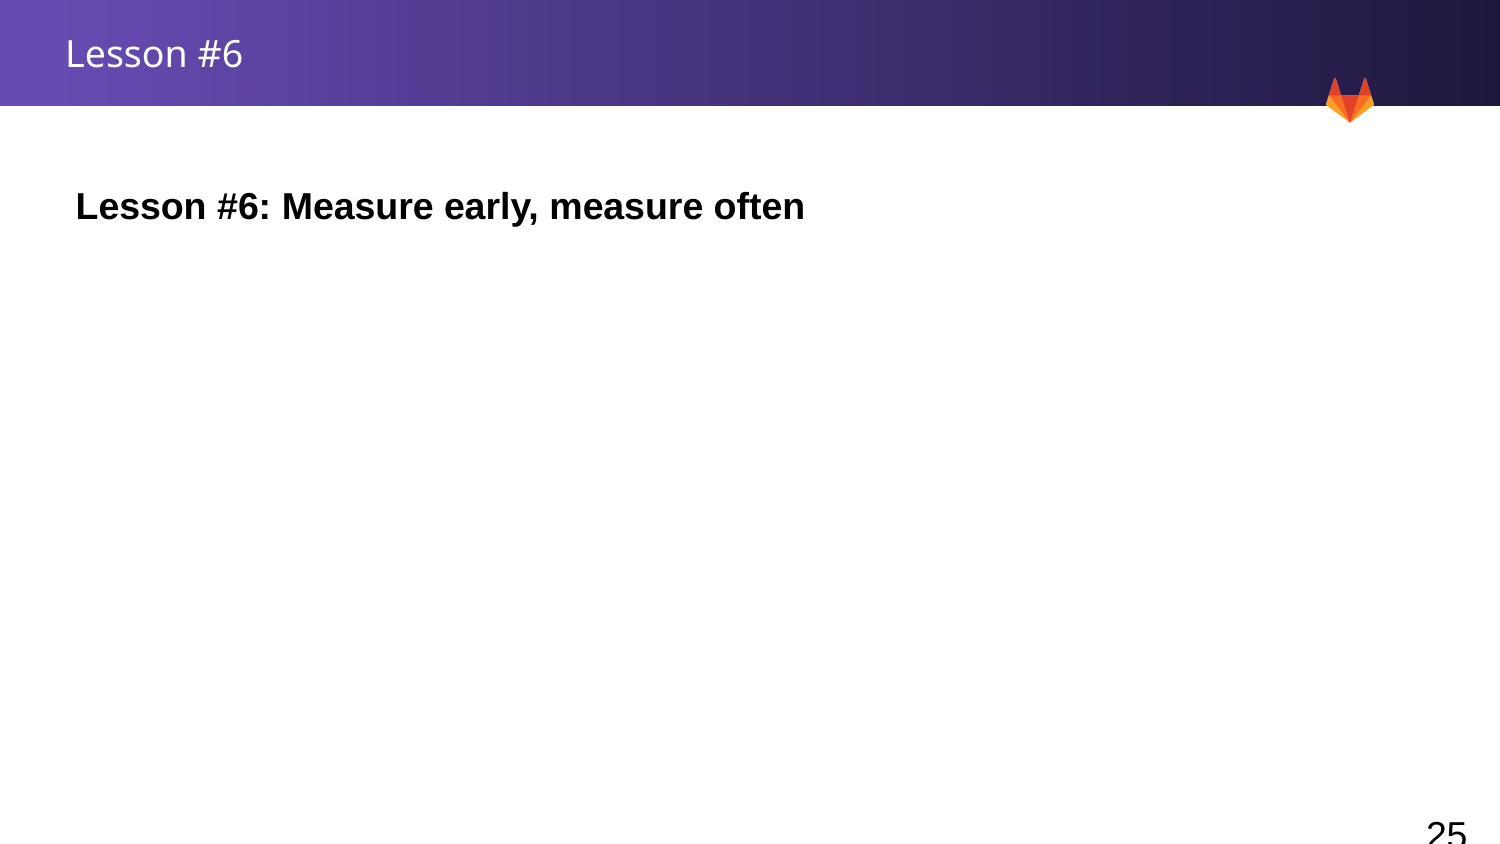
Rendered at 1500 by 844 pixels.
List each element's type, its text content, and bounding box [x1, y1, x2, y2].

picture [1326, 78, 1374, 123]
title Lesson #6 [50, 27, 1298, 77]
list Lesson #6: Measure early, measure often [50, 160, 1374, 792]
